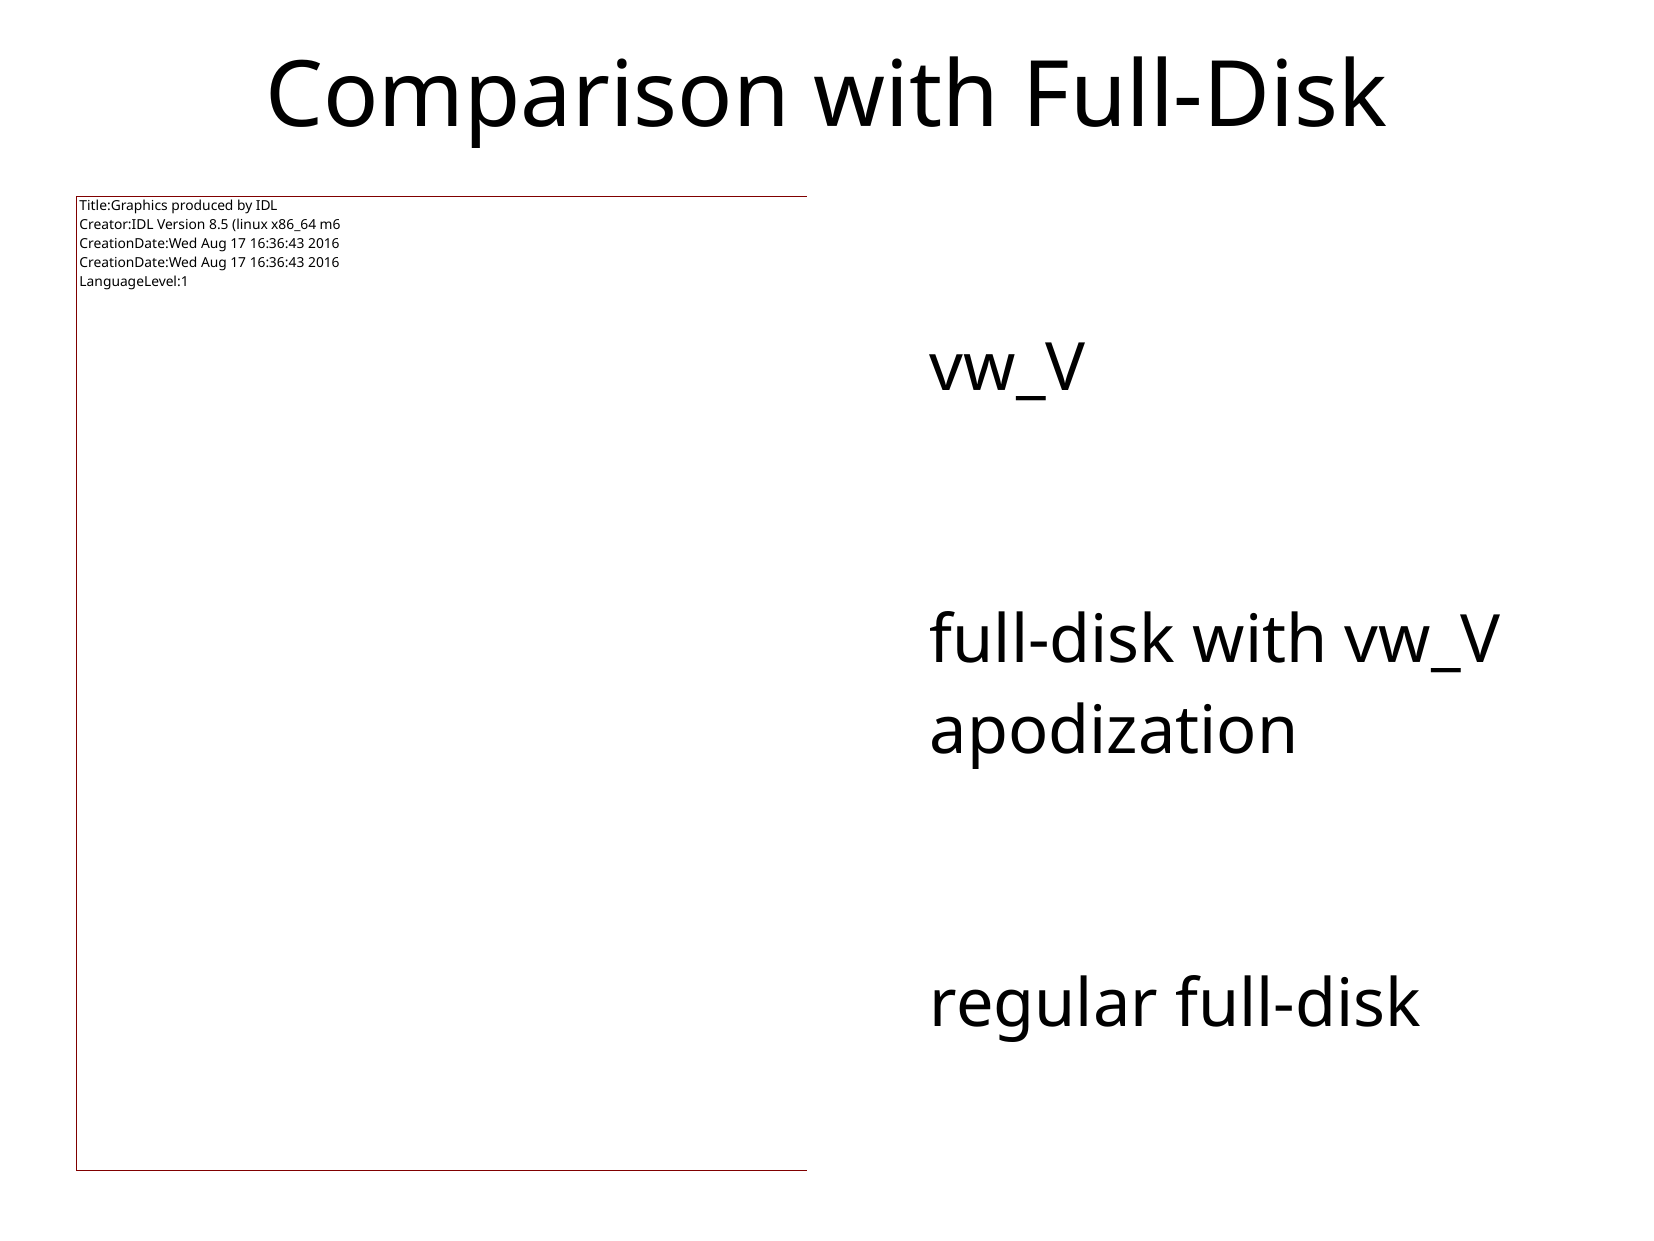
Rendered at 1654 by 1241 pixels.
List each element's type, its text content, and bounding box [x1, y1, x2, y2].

text_box vw_V full-disk with vw_V apodization regular full-disk [915, 311, 1561, 976]
picture [75, 195, 807, 1171]
title Comparison with Full-Disk [82, 41, 1571, 265]
